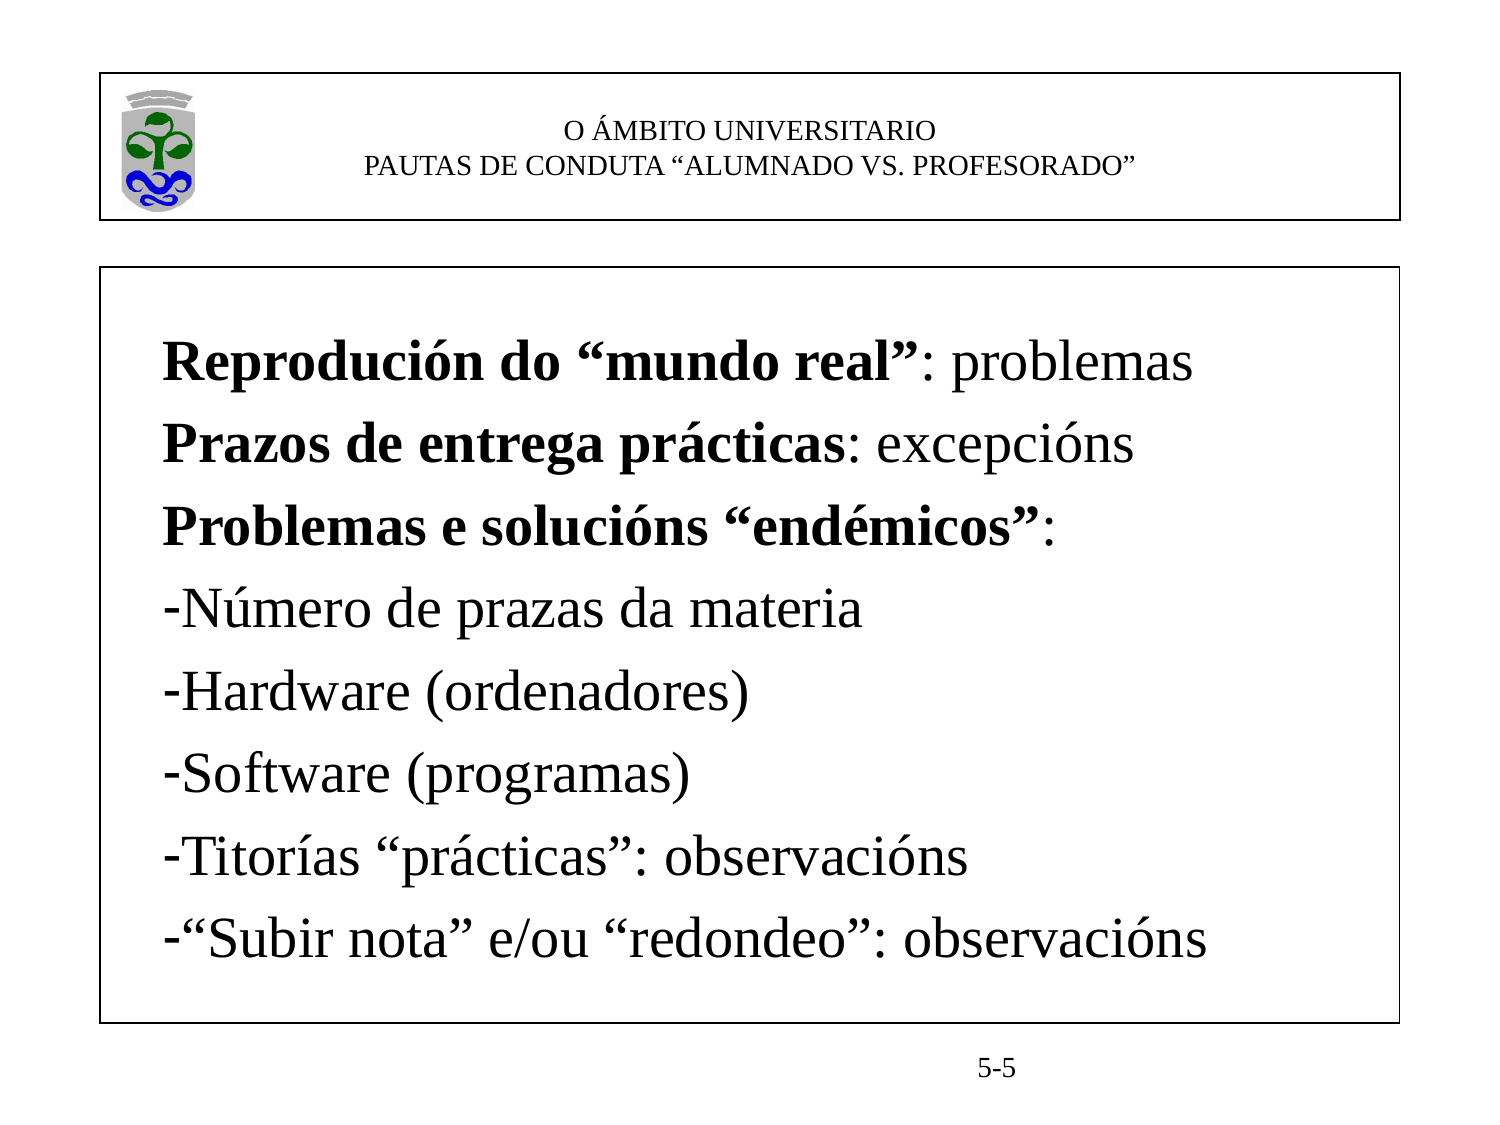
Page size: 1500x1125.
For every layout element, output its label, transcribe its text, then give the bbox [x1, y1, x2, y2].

text_box Reprodución do “mundo real”: problemas Prazos de entrega prácticas: excepcións Problemas e solucións “endémicos”: Número de prazas da materia Hardware (ordenadores) Software (programas) Titorías “prácticas”: observacións “Subir nota” e/ou “redondeo”: observacións [147, 314, 1365, 984]
text_box 5-5 [962, 1040, 1423, 1083]
